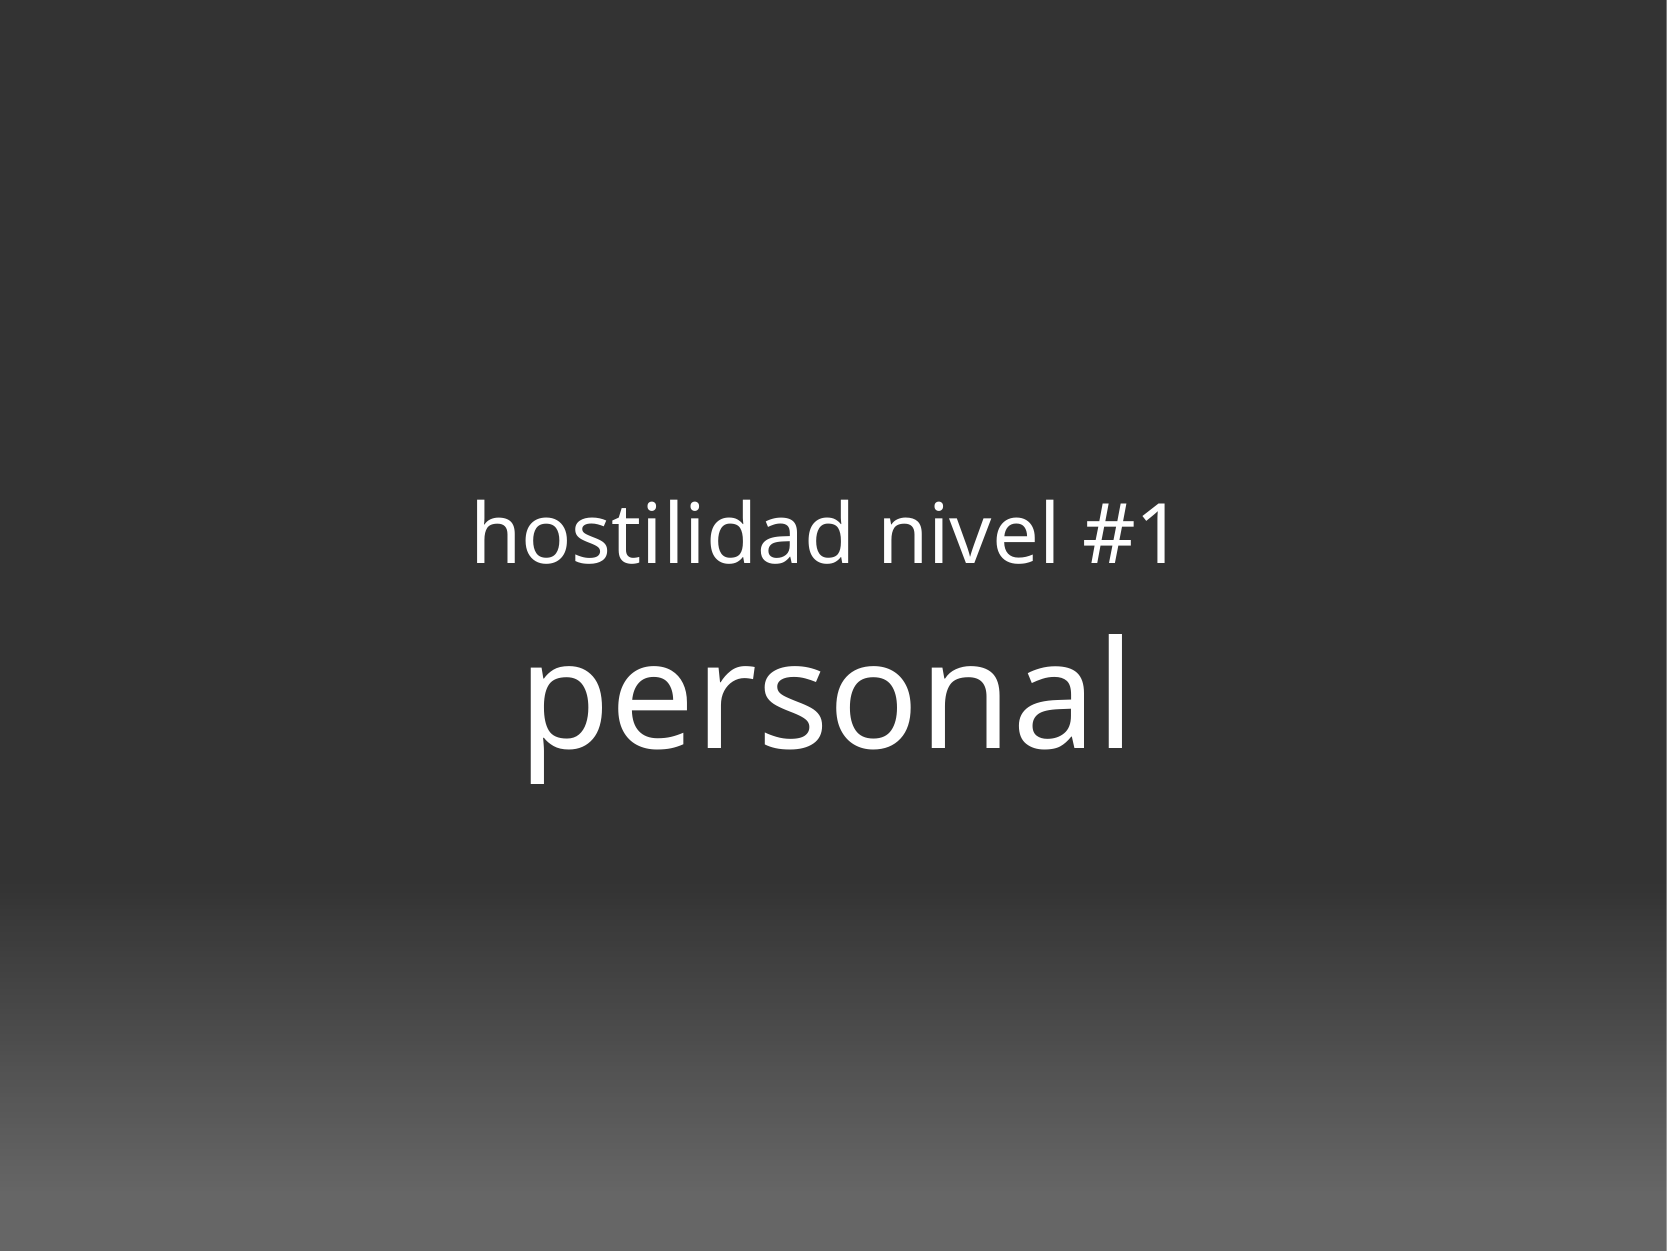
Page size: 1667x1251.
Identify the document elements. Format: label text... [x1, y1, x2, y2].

title hostilidad nivel #1 personal [118, 490, 1536, 777]
picture [0, 0, 1667, 1251]
